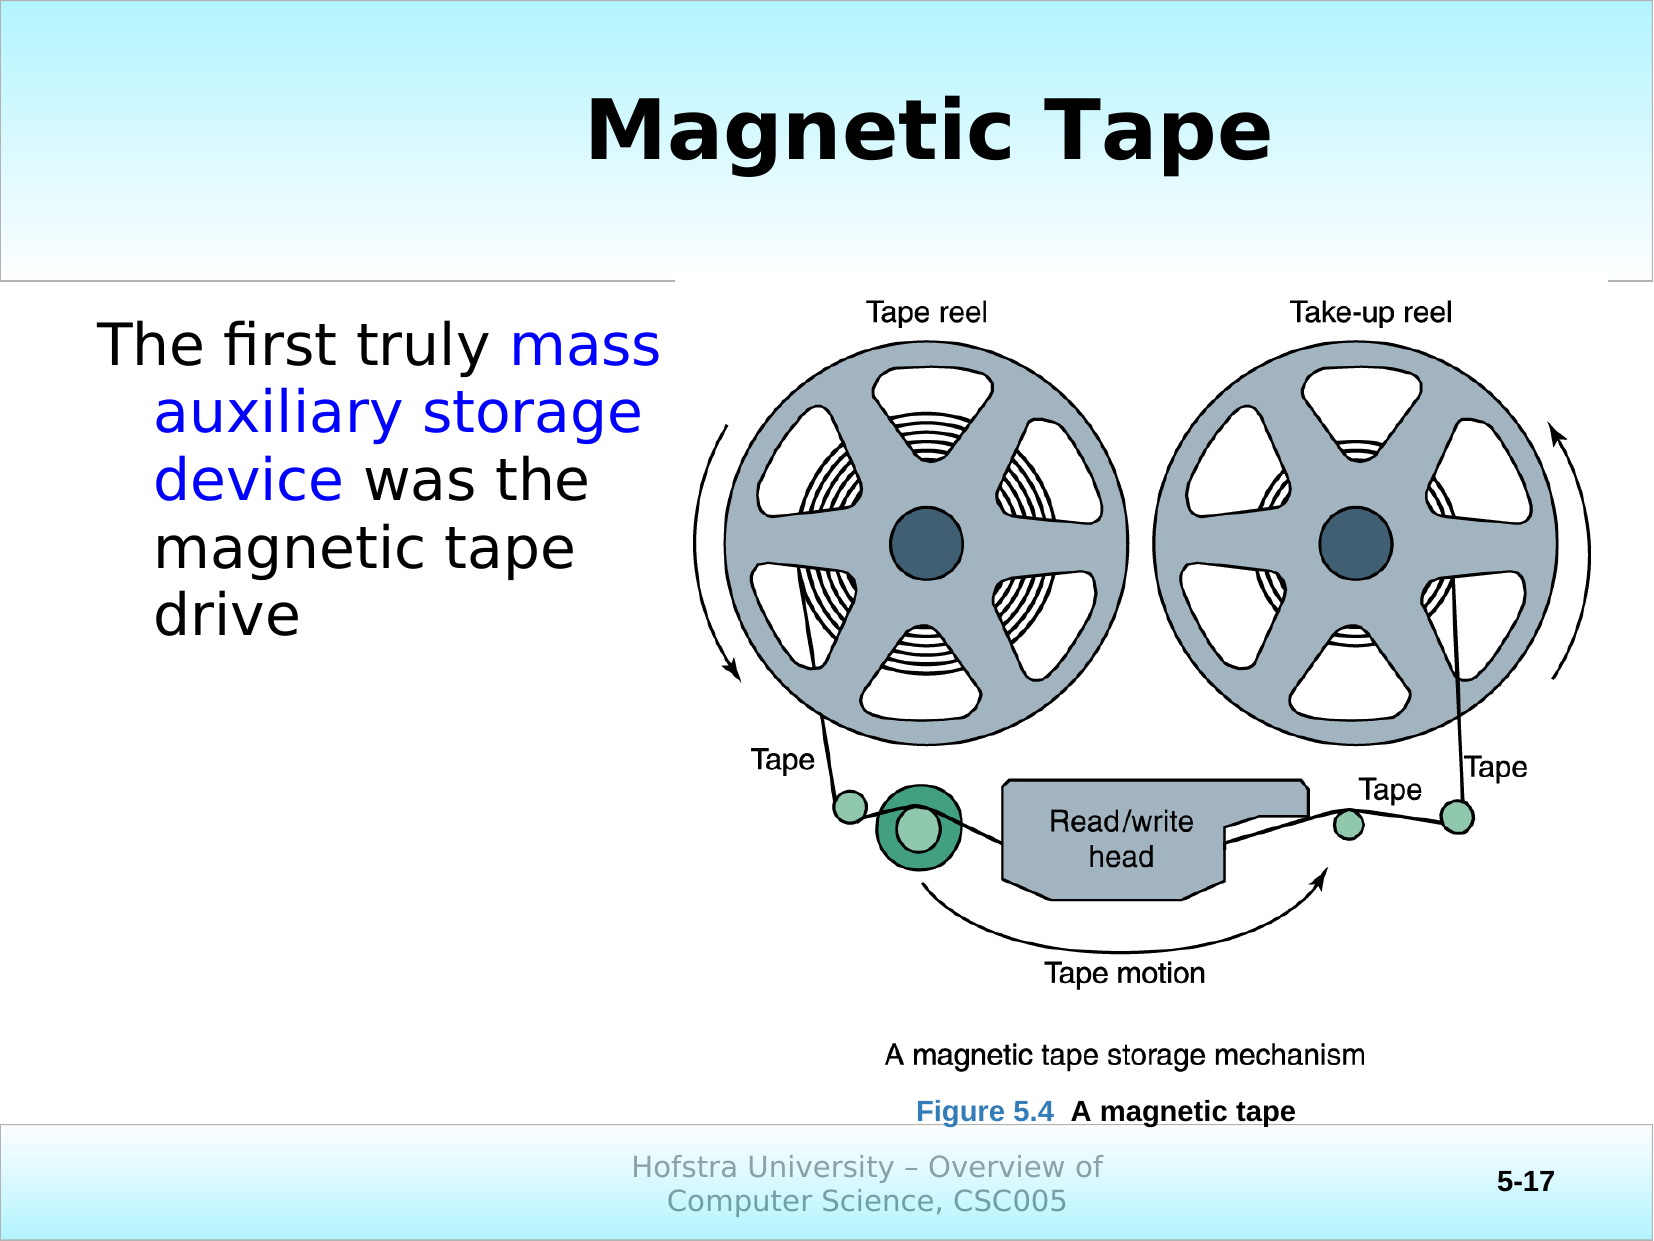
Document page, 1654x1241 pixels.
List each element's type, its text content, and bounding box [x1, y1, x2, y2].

text_box 5-17 [1184, 1157, 1571, 1216]
text_box Figure 5.4 A magnetic tape [901, 1086, 1312, 1136]
title Magnetic Tape [247, 27, 1612, 235]
list The first truly mass auxiliary storage device was the magnetic tape drive [82, 303, 717, 1131]
picture [675, 276, 1608, 1089]
